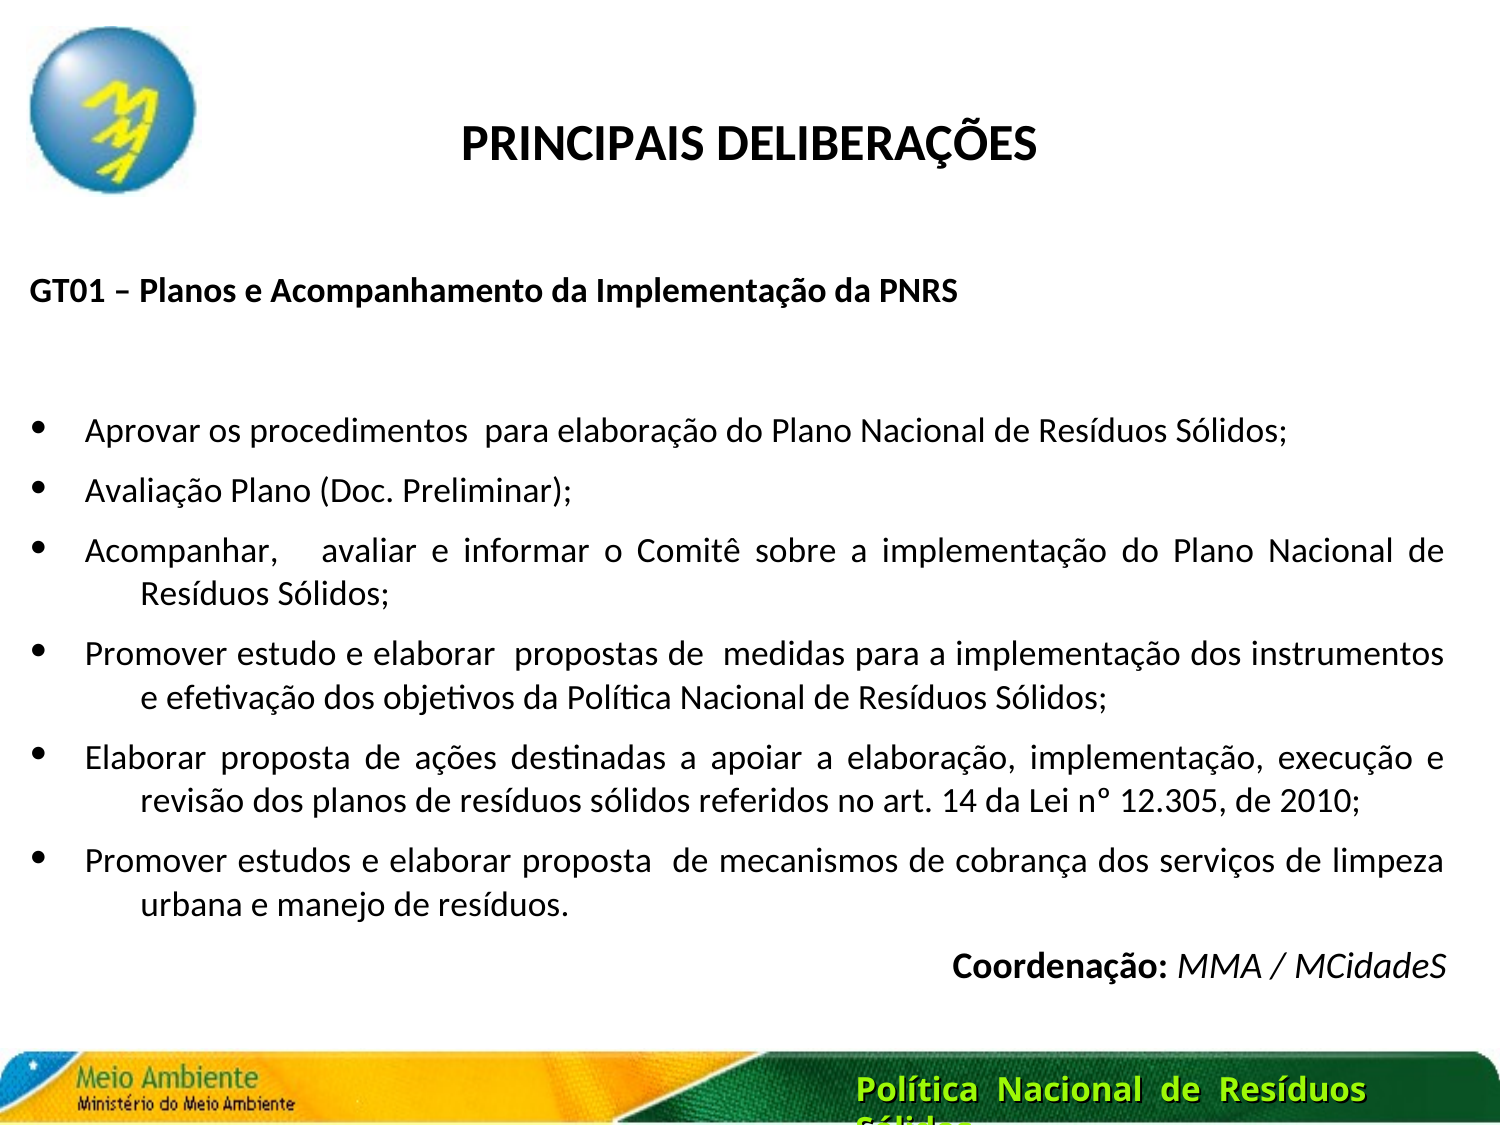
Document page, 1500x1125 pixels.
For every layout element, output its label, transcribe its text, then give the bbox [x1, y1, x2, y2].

picture [29, 1060, 39, 1071]
list GT01 – Planos e Acompanhamento da Implementação da PNRS Aprovar os procedimentos para elaboração do Plano Nacional de Resíduos Sólidos; Avaliação Plano (Doc. Preliminar); Acompanhar, avaliar e informar o Comitê sobre a implementação do Plano Nacional de Resíduos Sólidos; Promover estudo e elaborar propostas de medidas para a implementação dos instrumentos e efetivação dos objetivos da Política Nacional de Resíduos Sólidos; Elaborar proposta de ações destinadas a apoiar a elaboração, implementação, execução e revisão dos planos de resíduos sólidos referidos no art. 14 da Lei nº 12.305, de 2010; Promover estudos e elaborar proposta de mecanismos de cobrança dos serviços de limpeza urbana e manejo de resíduos. Coordenação: MMA / MCidadeS [29, 206, 1447, 1030]
title PRINCIPAIS DELIBERAÇÕES [75, 44, 1425, 206]
picture [26, 26, 202, 197]
picture [0, 1048, 1500, 1125]
